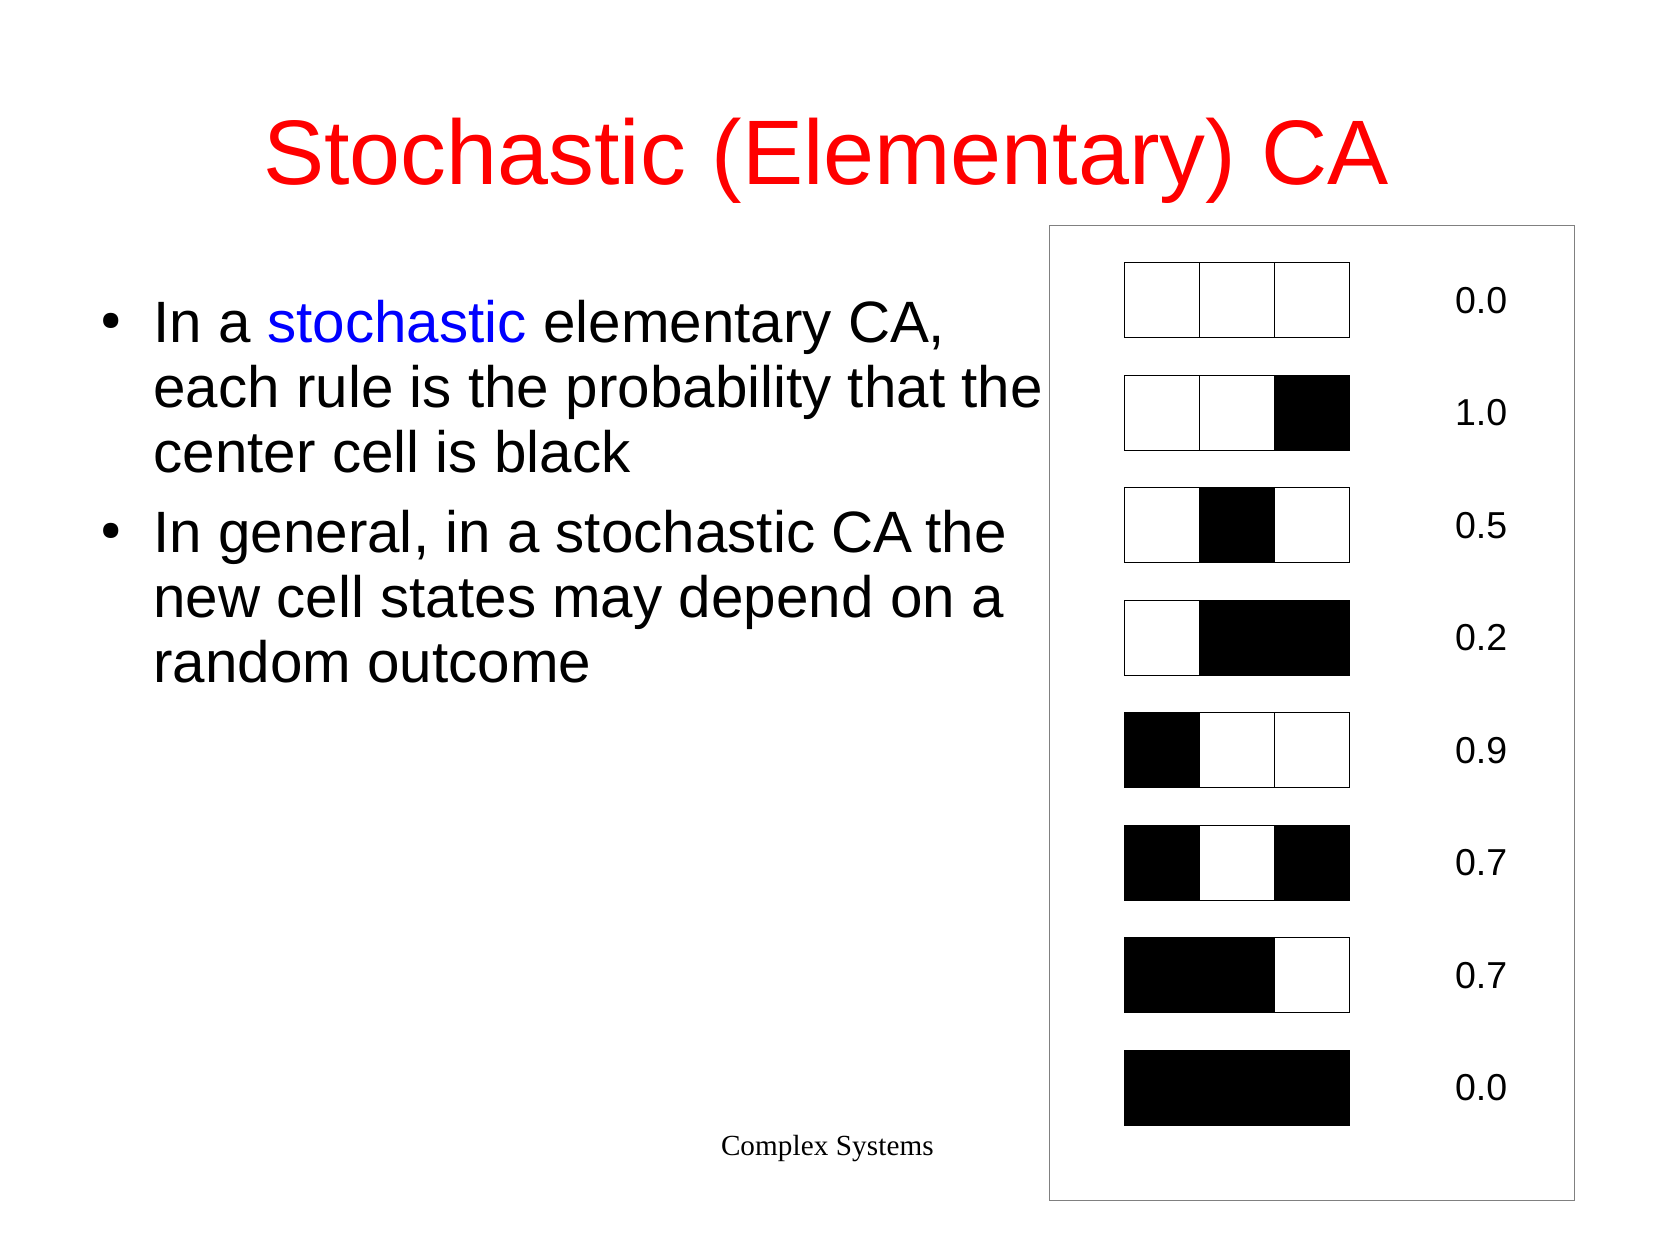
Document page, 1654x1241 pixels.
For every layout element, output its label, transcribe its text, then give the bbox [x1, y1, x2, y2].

text_box 0.9 [1425, 712, 1538, 788]
text_box 0.7 [1425, 825, 1538, 901]
text_box 1.0 [1425, 375, 1538, 451]
list In a stochastic elementary CA, each rule is the probability that the center cell is black In general, in a stochastic CA the new cell states may depend on a random outcome [82, 290, 1049, 1109]
text_box 0.0 [1425, 262, 1538, 338]
text_box 0.7 [1425, 937, 1538, 1013]
text_box 0.0 [1425, 1050, 1538, 1126]
text_box [1049, 225, 1575, 1201]
text_box 0.2 [1425, 600, 1538, 676]
text_box 0.5 [1425, 487, 1538, 563]
title Stochastic (Elementary) CA [82, 49, 1571, 257]
